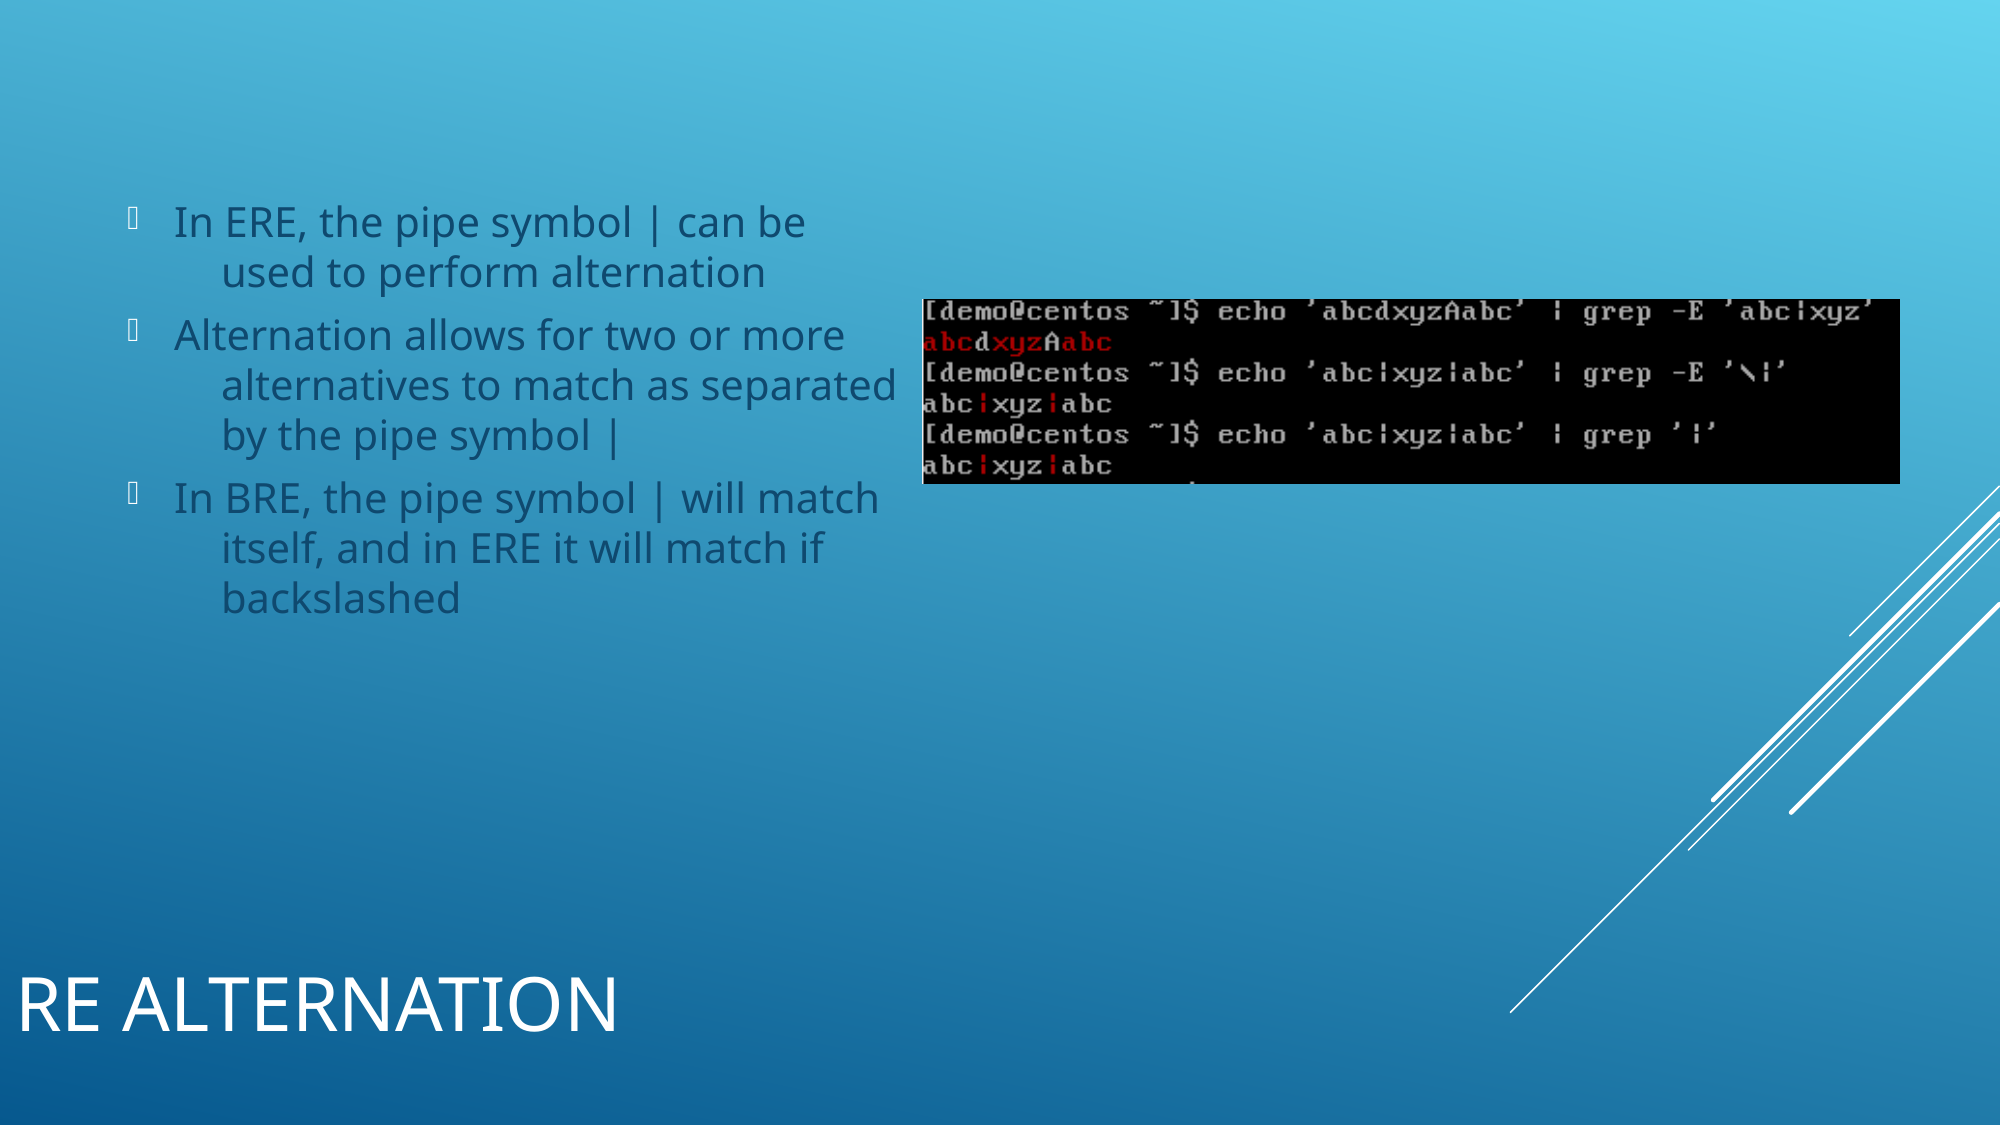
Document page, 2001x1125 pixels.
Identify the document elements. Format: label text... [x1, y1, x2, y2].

title Re alternation [0, 877, 1401, 1125]
picture [922, 299, 1900, 485]
list In ERE, the pipe symbol | can be used to perform alternation Alternation allows for two or more alternatives to match as separated by the pipe symbol | In BRE, the pipe symbol | will match itself, and in ERE it will match if backslashed [112, 112, 923, 706]
